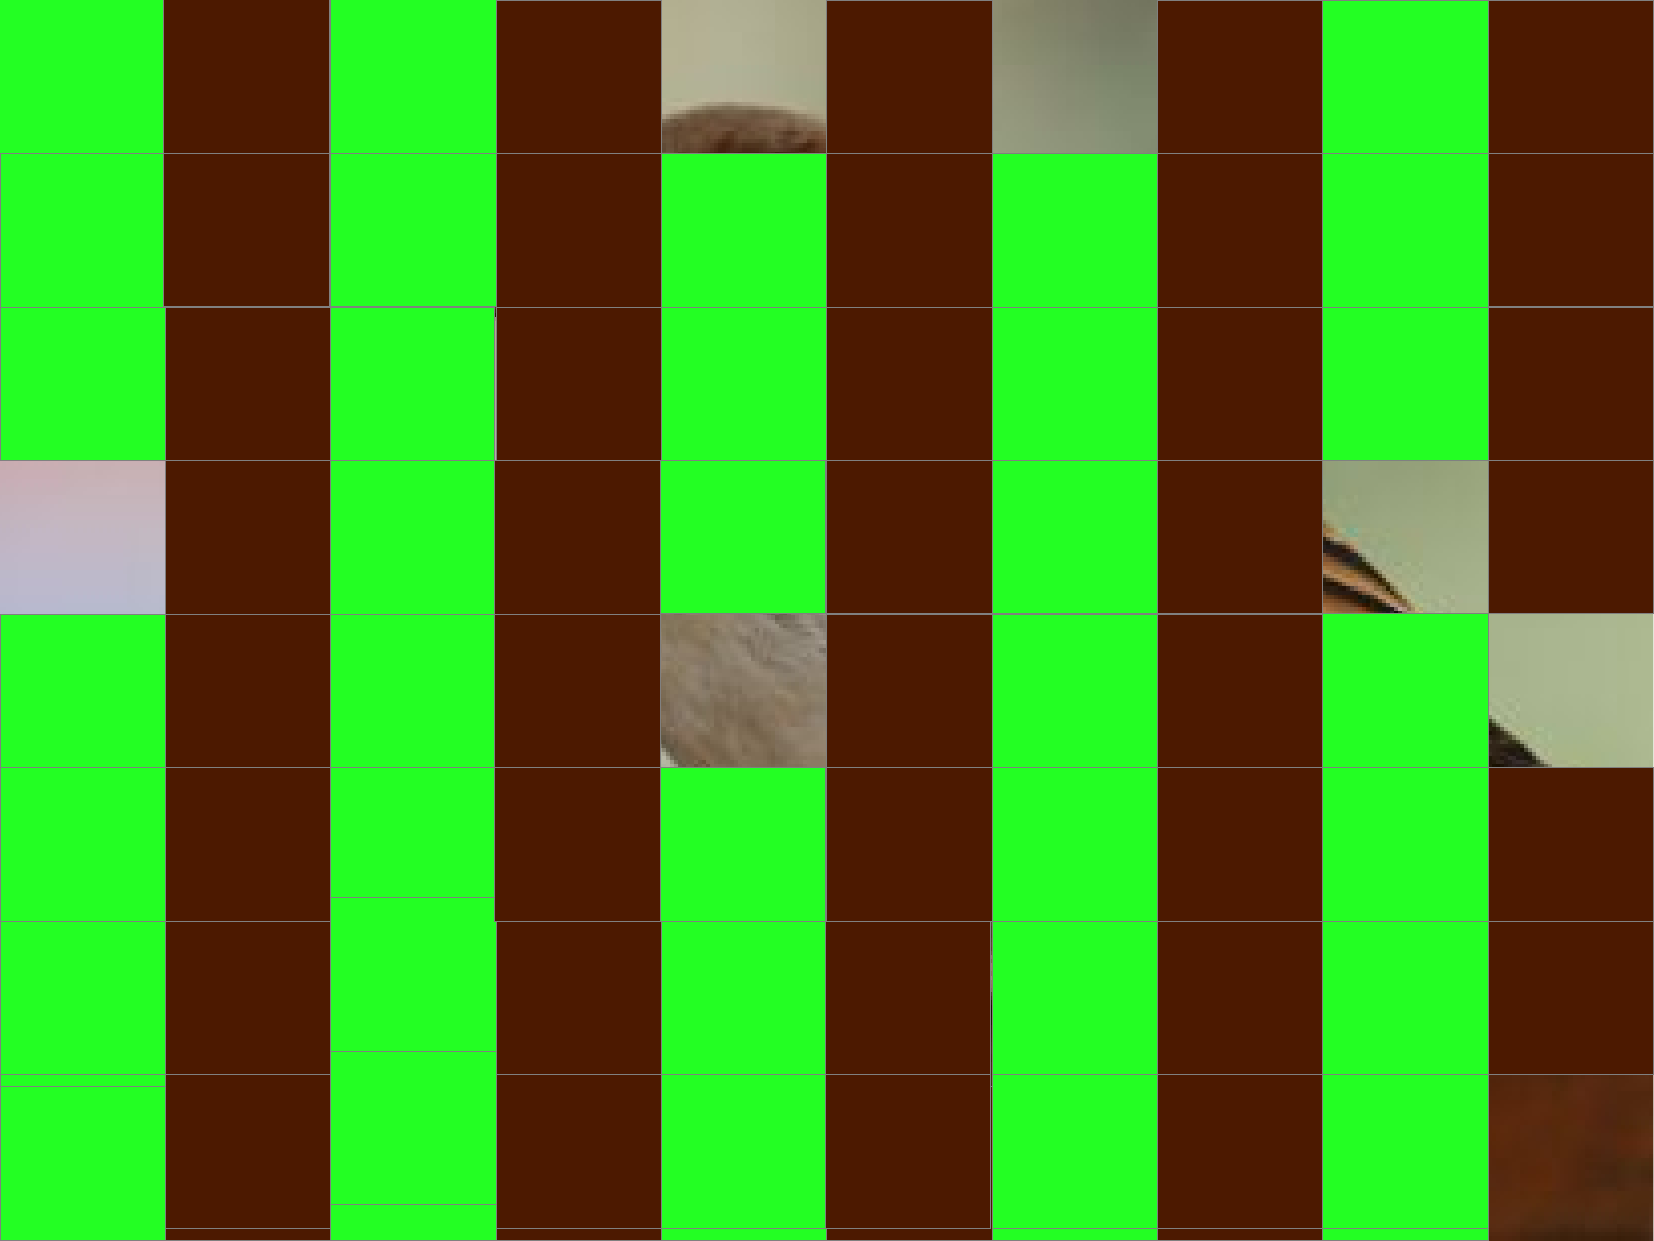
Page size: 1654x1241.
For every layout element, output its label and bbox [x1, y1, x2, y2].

picture [661, 614, 826, 767]
picture [1489, 1075, 1654, 1241]
text_box [0, 0, 1654, 1241]
picture [1323, 461, 1488, 613]
picture [993, 0, 1157, 153]
picture [1489, 614, 1654, 767]
picture [662, 0, 826, 153]
picture [0, 461, 165, 614]
